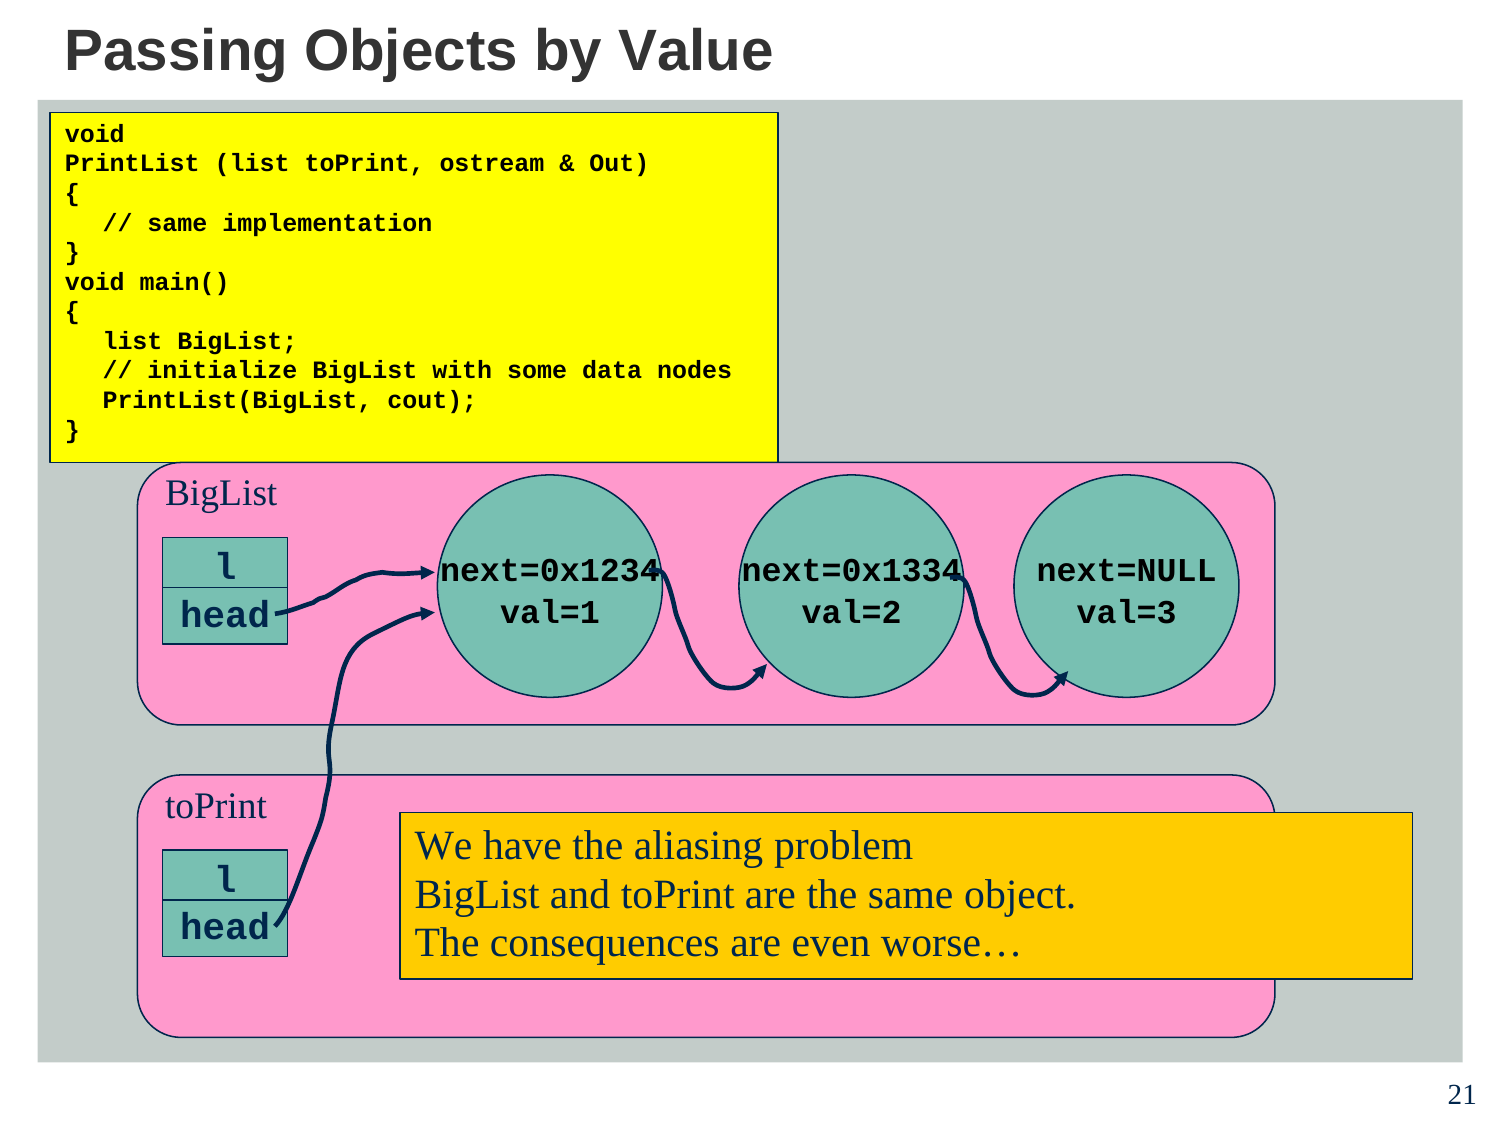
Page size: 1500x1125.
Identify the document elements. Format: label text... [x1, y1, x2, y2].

text_box l head [162, 537, 288, 645]
list [37, 99, 1463, 1063]
text_box next=NULL val=3 [1018, 541, 1235, 648]
text_box [137, 462, 1275, 725]
text_box l head [162, 900, 288, 957]
text_box BigList [150, 462, 293, 523]
text_box next=0x1234 val=1 [435, 541, 665, 648]
text_box next=0x1334 val=2 [737, 541, 966, 648]
text_box [137, 774, 1275, 1038]
text_box void PrintList (list toPrint, ostream & Out) { // same implementation } void main() { list BigList; // initialize BigList with some data nodes PrintList(BigList, cout); } [49, 112, 779, 463]
text_box We have the aliasing problem BigList and toPrint are the same object. The consequences are even worse… [399, 812, 1413, 980]
title Passing Objects by Value [49, 0, 1450, 91]
text_box l head [162, 849, 288, 899]
text_box toPrint [150, 774, 283, 836]
